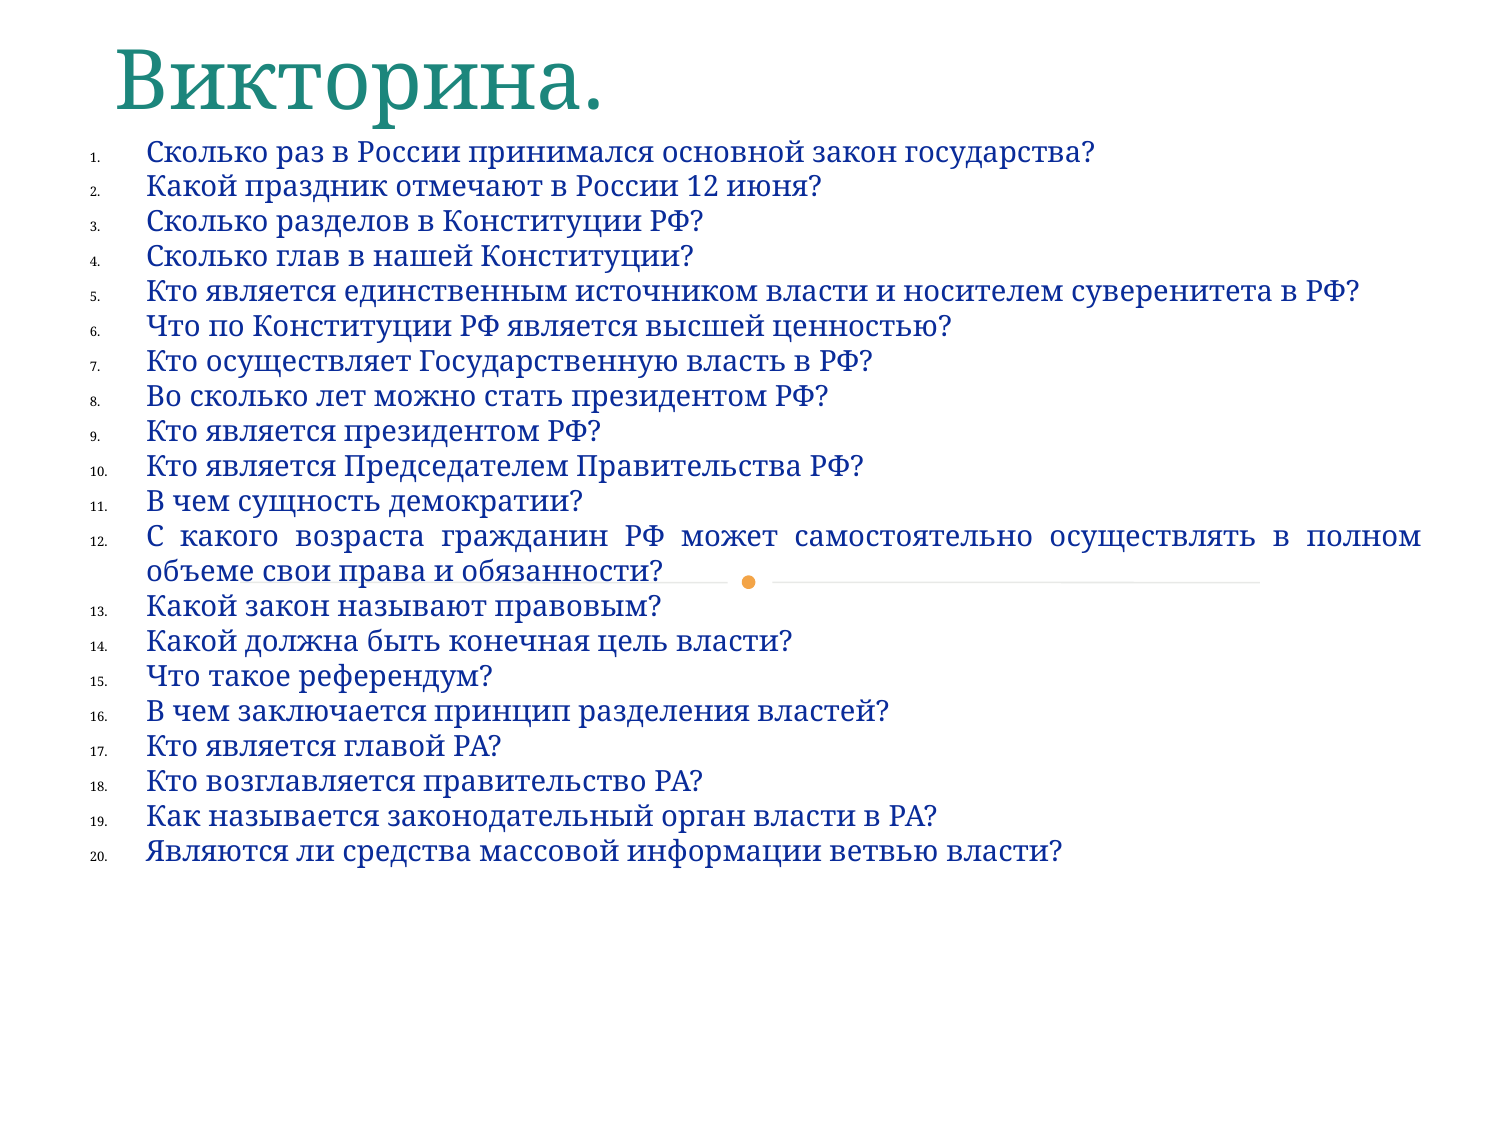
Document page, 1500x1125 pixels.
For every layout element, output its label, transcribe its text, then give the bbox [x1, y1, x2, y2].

subtitle Сколько раз в России принимался основной закон государства? Какой праздник отмечают в России 12 июня? Сколько разделов в Конституции РФ? Сколько глав в нашей Конституции? Кто является единственным источником власти и носителем суверенитета в РФ? Что по Конституции РФ является высшей ценностью? Кто осуществляет Государственную власть в РФ? Во сколько лет можно стать президентом РФ? Кто является президентом РФ? Кто является Председателем Правительства РФ? В чем сущность демократии? С какого возраста гражданин РФ может самостоятельно осуществлять в полном объеме свои права и обязанности? Какой закон называют правовым? Какой должна быть конечная цель власти? Что такое референдум? В чем заключается принцип разделения властей? Кто является главой РА? Кто возглавляется правительство РА? Как называется законодательный орган власти в РА? Являются ли средства массовой информации ветвью власти? [75, 125, 1438, 1125]
title Викторина. [100, 19, 1463, 116]
